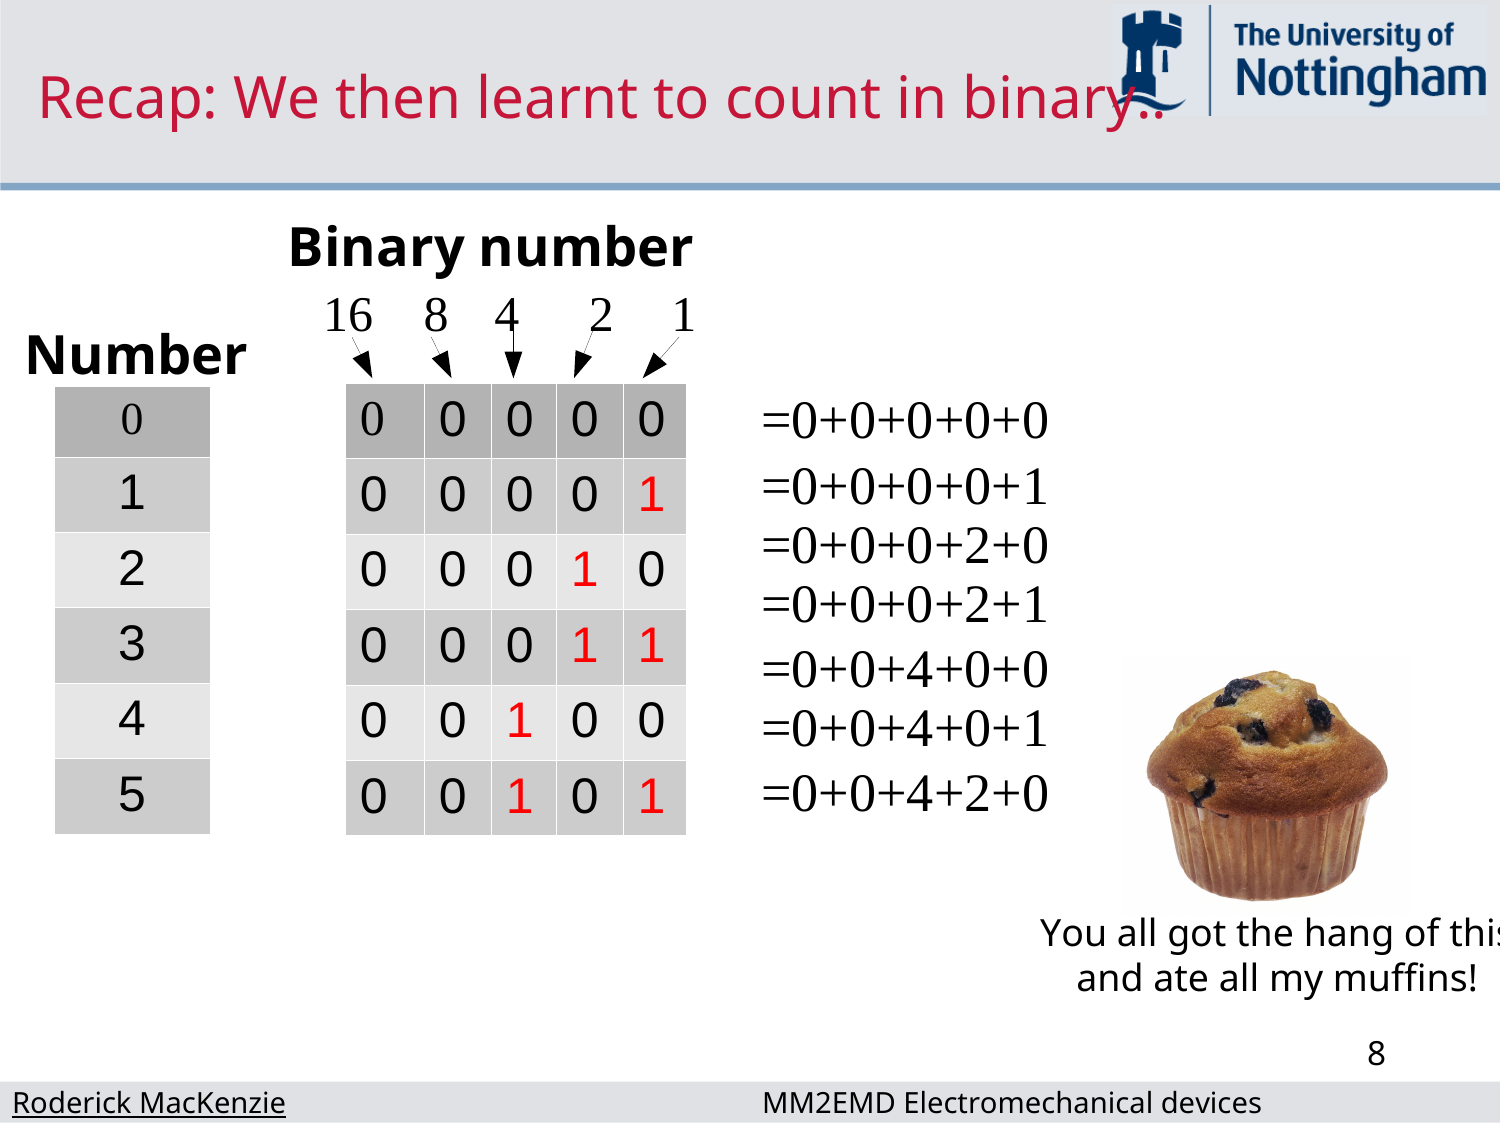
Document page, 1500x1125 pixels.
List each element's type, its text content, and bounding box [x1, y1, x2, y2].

table_cell 0 [425, 535, 491, 609]
table_cell 0 [557, 761, 623, 835]
table_cell 0 [346, 761, 424, 835]
table_cell 3 [55, 608, 210, 683]
table_cell 0 [557, 459, 623, 534]
text_box Number [0, 312, 340, 458]
table_cell 0 [425, 610, 491, 685]
text_box You all got the hang of this and ate all my muffins! [1025, 901, 1500, 1051]
table_cell 1 [624, 761, 686, 835]
table_cell 1 [55, 458, 210, 532]
table_cell 4 [55, 684, 210, 758]
text_box Binary number [273, 205, 818, 350]
table_cell 0 [346, 535, 424, 609]
table_header 0 [492, 384, 556, 458]
text_box =0+0+0+2+0 [746, 502, 1142, 561]
table_cell 0 [624, 535, 686, 609]
table_cell 1 [492, 686, 556, 760]
text_box =0+0+4+0+0 [746, 626, 1142, 685]
text_box 16 [308, 274, 389, 350]
title Recap: We then learnt to count in binary.. [22, 20, 1261, 172]
table_cell 1 [557, 535, 623, 609]
table_cell 0 [346, 459, 424, 534]
picture [1122, 655, 1411, 901]
table_cell 0 [492, 610, 556, 685]
table_cell 0 [425, 686, 491, 760]
text_box =0+0+4+2+0 [746, 750, 1122, 861]
table_cell 0 [425, 459, 491, 534]
table_cell 5 [55, 759, 210, 834]
table_cell 0 [624, 686, 686, 760]
text_box 2 [574, 274, 629, 349]
table_header 0 [346, 384, 424, 458]
table_cell 0 [346, 686, 424, 760]
text_box =0+0+0+2+1 [746, 561, 1142, 626]
text_box 1 [656, 274, 712, 349]
table_cell 2 [55, 533, 210, 607]
text_box <number> [1352, 1051, 1500, 1095]
picture [1111, 4, 1487, 116]
table_cell 0 [557, 686, 623, 760]
table_header 0 [557, 384, 623, 458]
table_header 0 [624, 384, 686, 458]
text_box =0+0+0+0+0 [746, 376, 1142, 443]
text_box 8 [408, 274, 464, 350]
table_cell 1 [624, 610, 686, 685]
table_cell 1 [557, 610, 623, 685]
text_box =0+0+4+0+1 [746, 685, 1122, 750]
table_cell 0 [492, 459, 556, 534]
text_box 4 [479, 274, 535, 349]
text_box =0+0+0+0+1 [746, 443, 1142, 502]
table_header 0 [425, 384, 491, 458]
table_cell 0 [346, 610, 424, 685]
table_cell 1 [624, 459, 686, 534]
table_cell 0 [425, 761, 491, 835]
table_cell 1 [492, 761, 556, 835]
table_cell 0 [492, 535, 556, 609]
